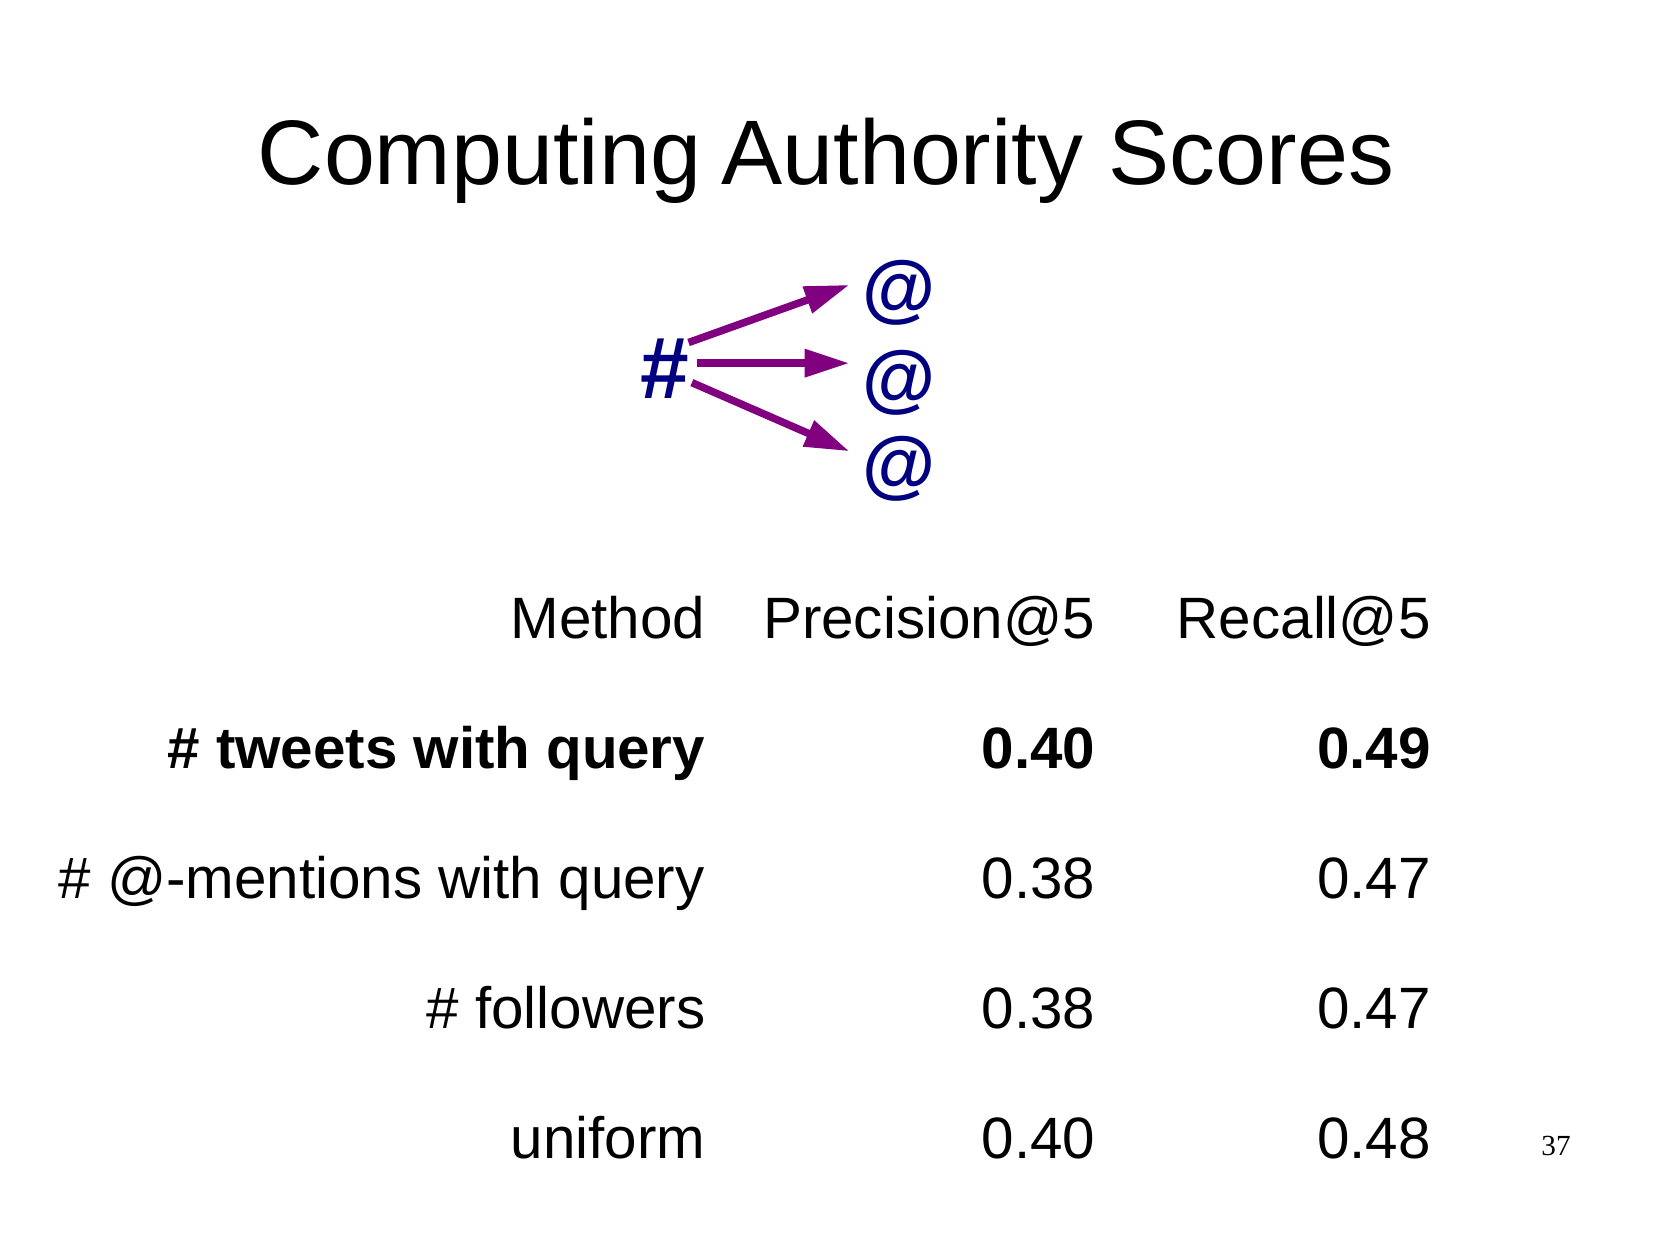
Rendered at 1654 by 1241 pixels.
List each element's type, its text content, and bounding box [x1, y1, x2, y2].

text_box # [625, 312, 689, 425]
title Computing Authority Scores [82, 49, 1571, 257]
text_box Recall@5 0.49 0.47 0.47 0.48 [1161, 578, 1446, 1179]
text_box Method # tweets with query # @-mentions with query # followers uniform [43, 578, 721, 1179]
text_box @ [848, 238, 939, 338]
text_box @ [848, 413, 939, 513]
text_box Precision@5 0.40 0.38 0.38 0.40 [748, 578, 1111, 1179]
text_box @ [848, 338, 939, 413]
